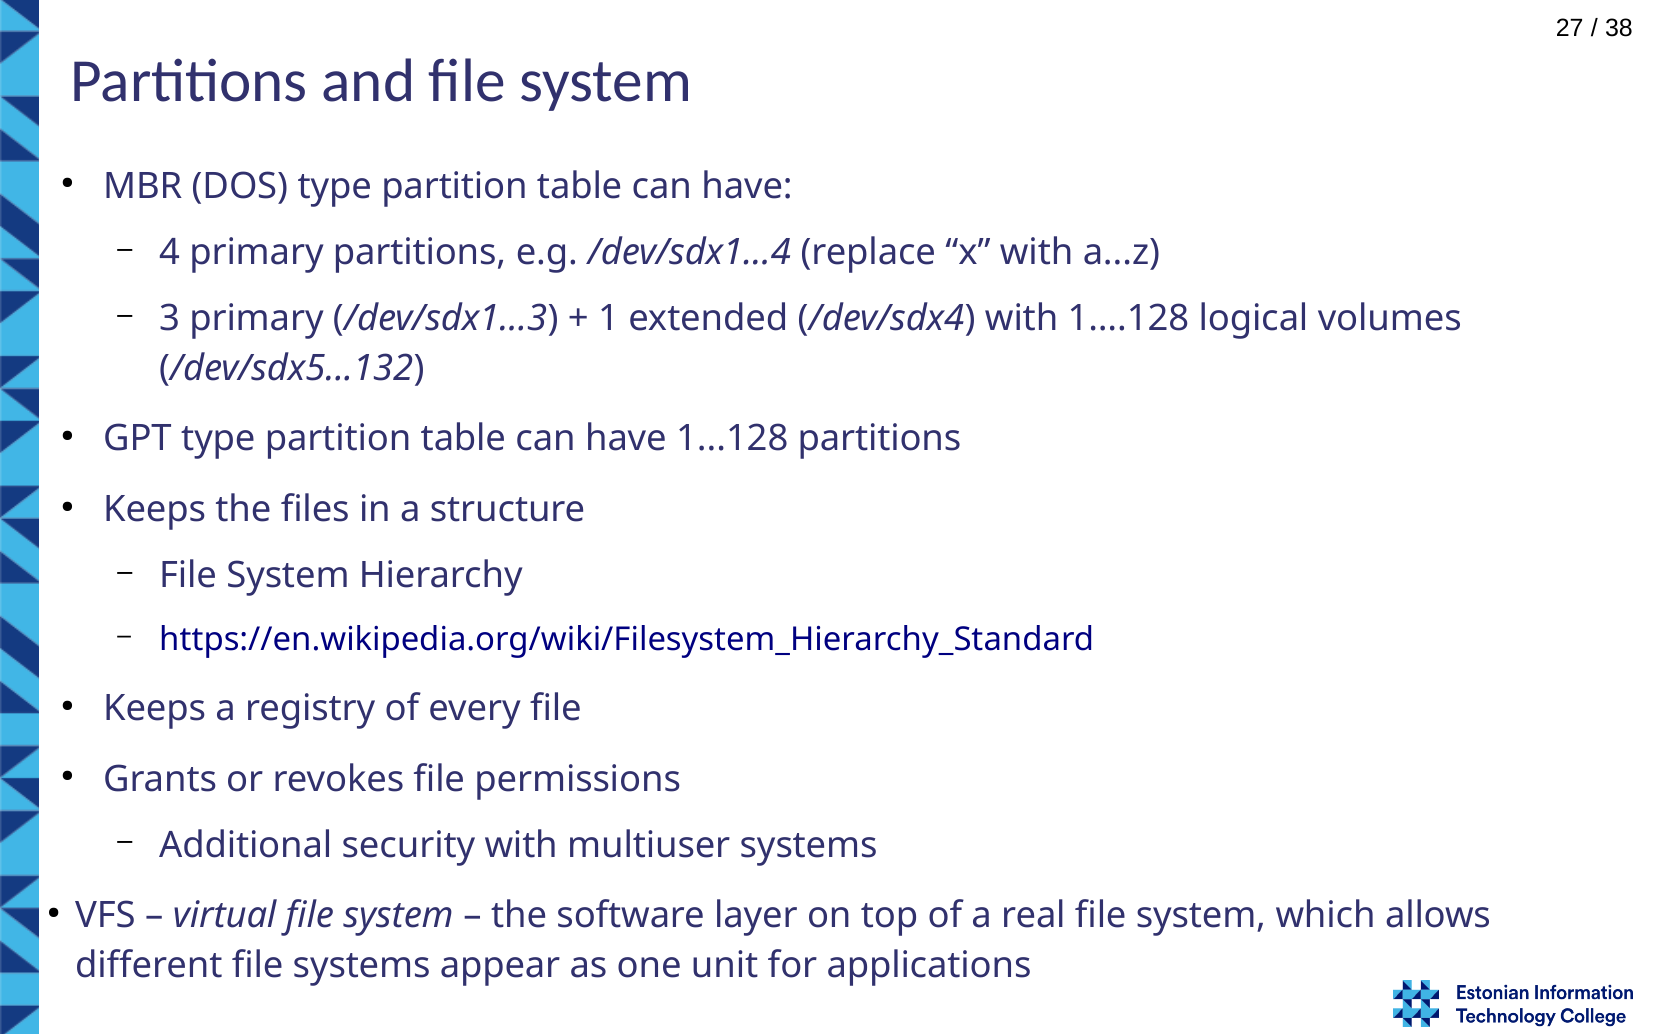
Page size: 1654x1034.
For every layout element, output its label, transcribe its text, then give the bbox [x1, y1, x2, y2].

title Partitions and file system [70, 41, 1630, 130]
list MBR (DOS) type partition table can have: 4 primary partitions, e.g. /dev/sdx1...4 (replace “x” with a...z) 3 primary (/dev/sdx1...3) + 1 extended (/dev/sdx4) with 1….128 logical volumes (/dev/sdx5...132) GPT type partition table can have 1...128 partitions Keeps the files in a structure File System Hierarchy https://en.wikipedia.org/wiki/Filesystem_Hierarchy_Standard Keeps a registry of every file Grants or revokes file permissions Additional security with multiuser systems VFS – virtual file system – the software layer on top of a real file system, which allows different file systems appear as one unit for applications [47, 159, 1614, 999]
picture [1393, 980, 1633, 1027]
